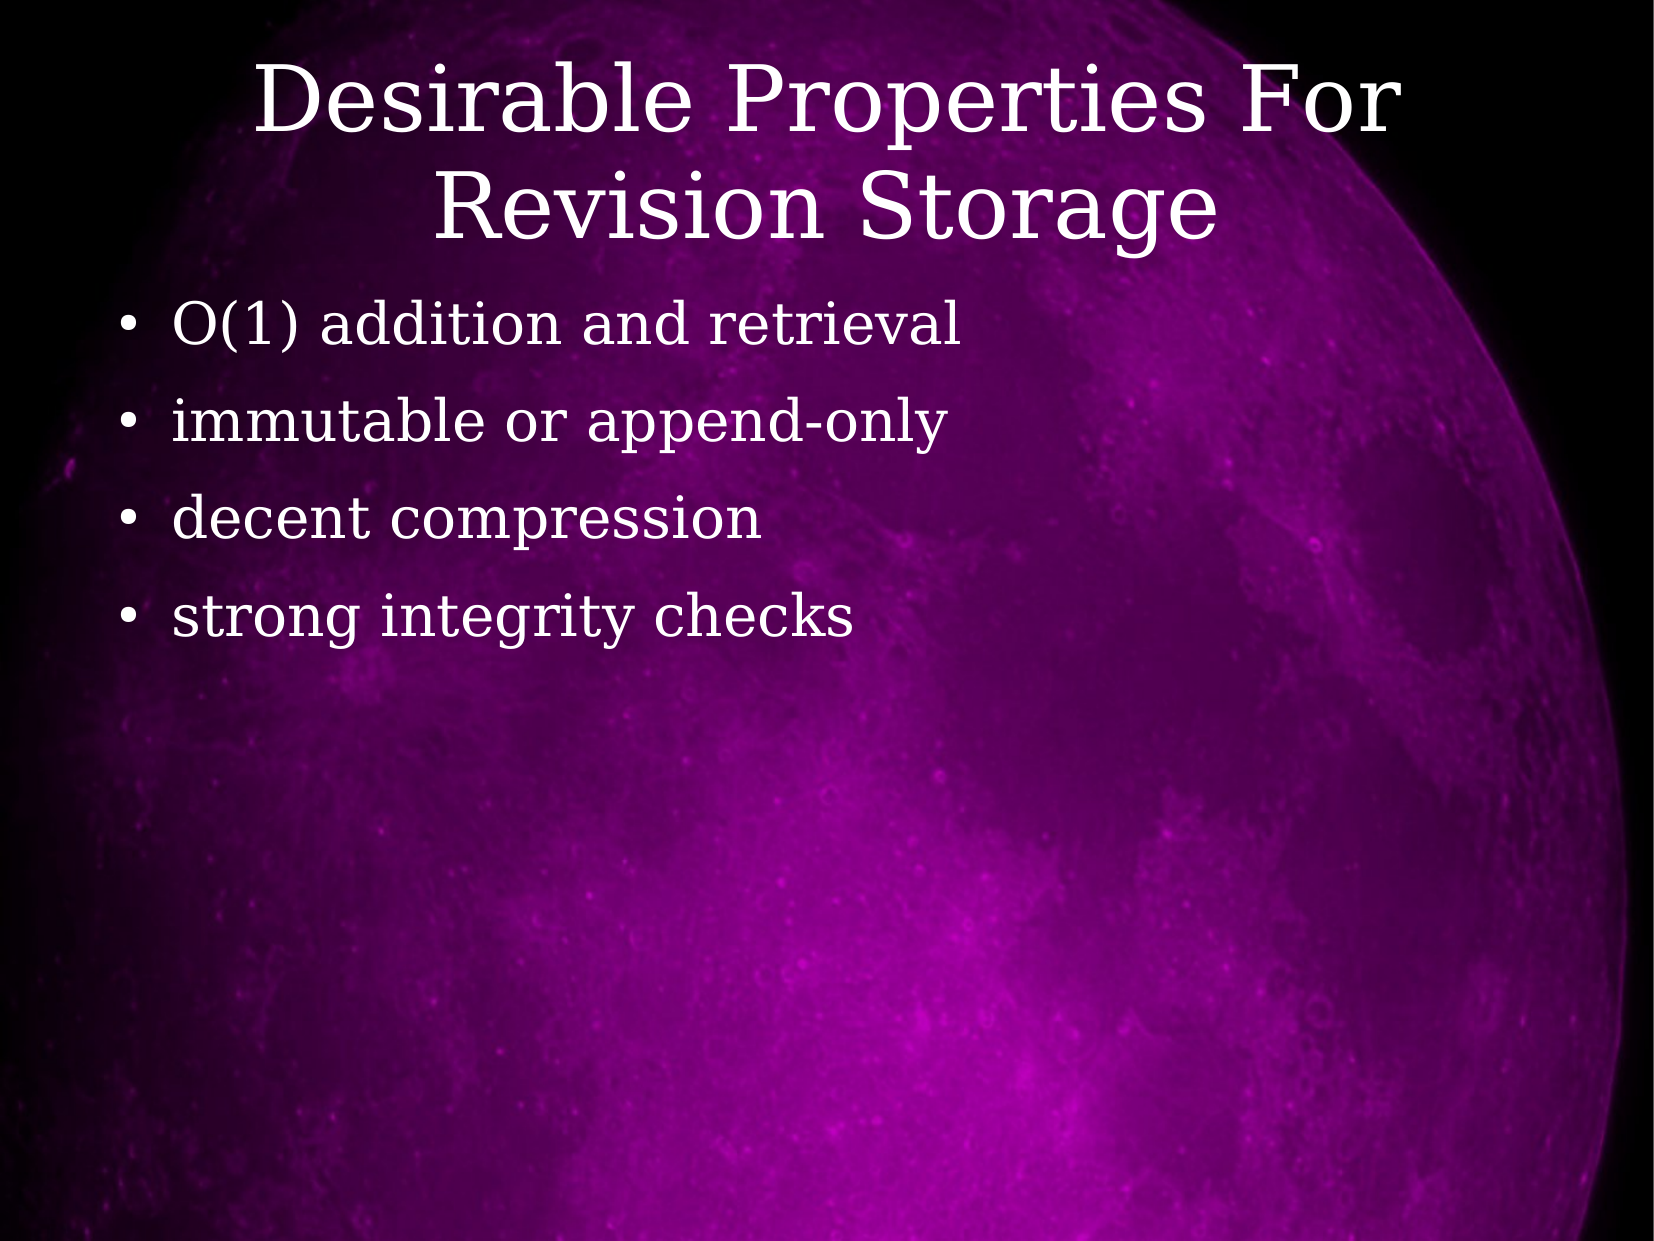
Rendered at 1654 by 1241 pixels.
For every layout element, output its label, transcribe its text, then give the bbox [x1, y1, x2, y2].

title Desirable Properties For Revision Storage [82, 45, 1571, 261]
picture [0, 0, 1654, 1241]
list O(1) addition and retrieval immutable or append-only decent compression strong integrity checks [82, 290, 1571, 1109]
